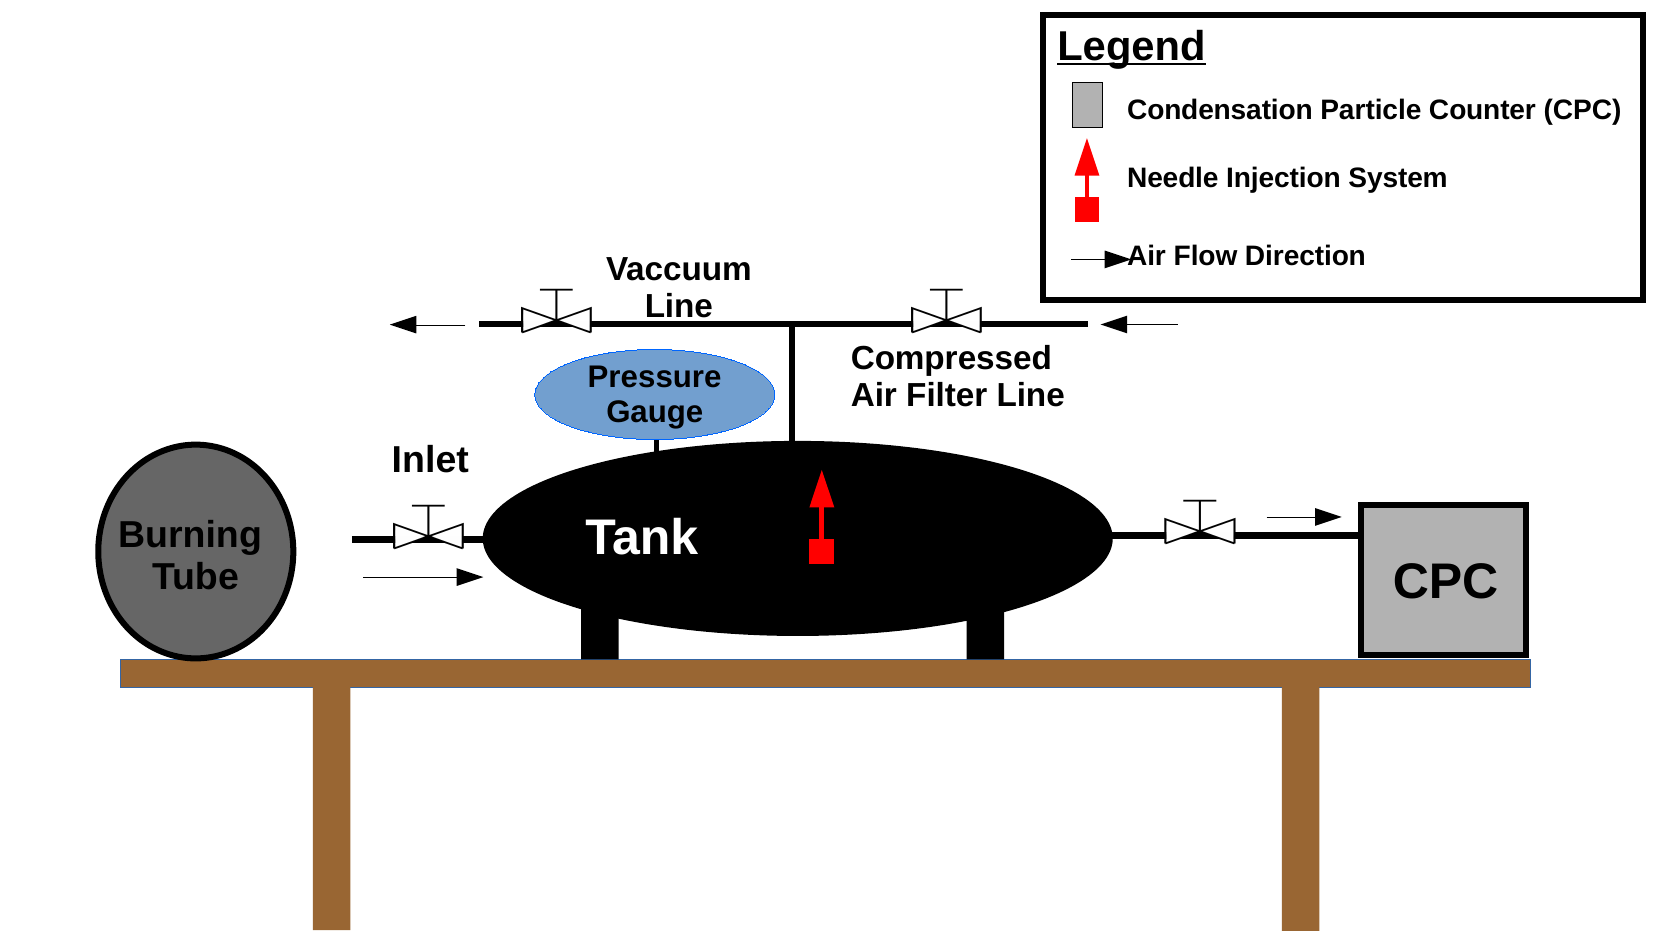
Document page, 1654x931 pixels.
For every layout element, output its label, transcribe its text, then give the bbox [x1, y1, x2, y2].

text_box [98, 518, 103, 585]
picture [383, 495, 474, 560]
picture [511, 279, 602, 344]
text_box Legend Condensation Particle Counter (CPC) Needle Injection System Air Flow Direction [1042, 15, 1643, 286]
text_box Burning Tube [103, 505, 288, 605]
text_box Vaccuum Line [511, 243, 812, 333]
text_box [288, 516, 294, 587]
text_box [1072, 82, 1103, 128]
picture [1154, 490, 1245, 555]
text_box CPC [1370, 546, 1521, 622]
text_box [1042, 286, 1643, 301]
text_box Pressure Gauge [534, 349, 775, 440]
text_box [1361, 505, 1527, 656]
picture [901, 279, 992, 344]
text_box Compressed Air Filter Line [800, 331, 1101, 421]
text_box [111, 440, 1531, 931]
text_box [107, 444, 284, 505]
text_box Inlet [347, 431, 513, 488]
text_box Tank [570, 501, 751, 573]
